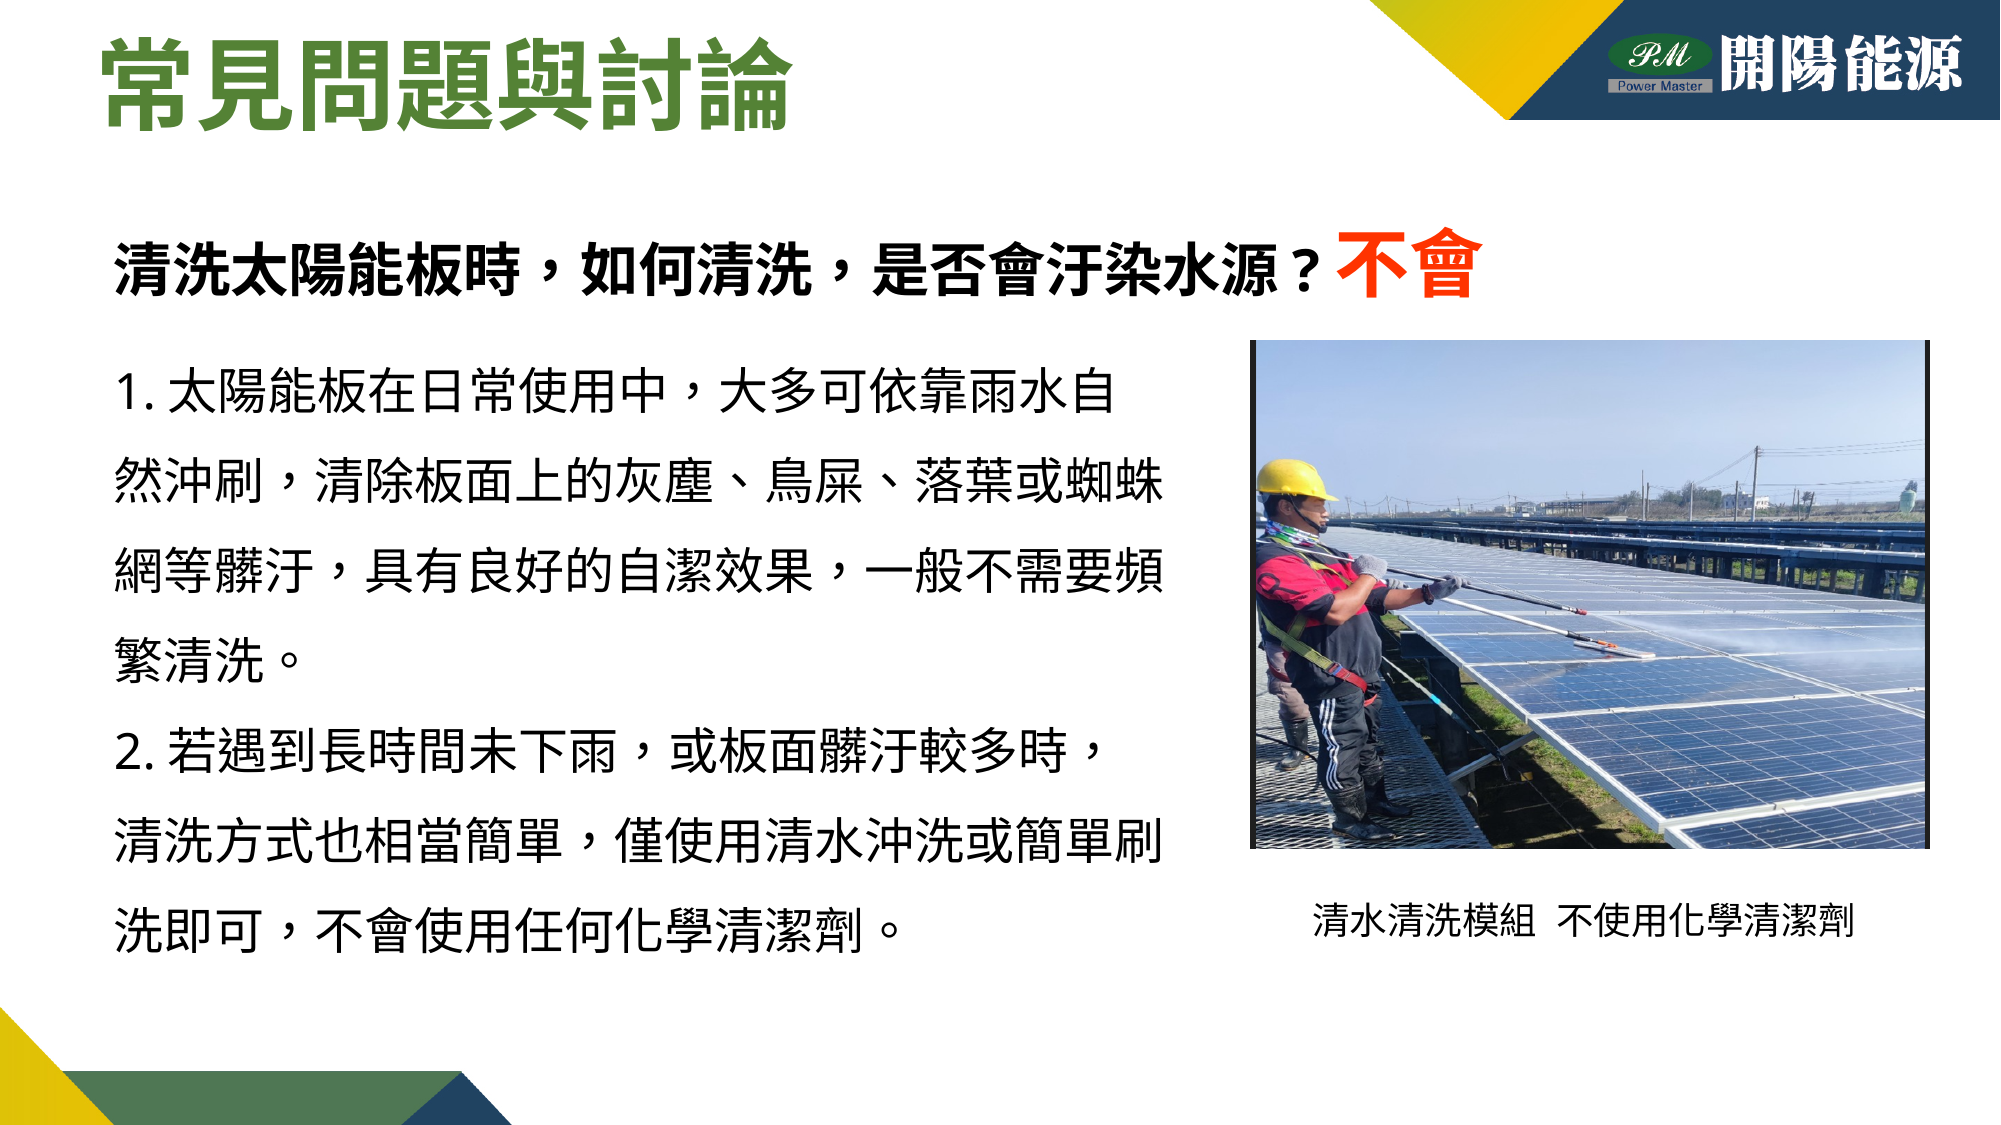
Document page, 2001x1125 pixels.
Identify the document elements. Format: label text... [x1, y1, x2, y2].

text_box 清水清洗模組 不使用化學清潔劑 [1297, 889, 1882, 950]
text_box 常見問題與討論 [0, 22, 1000, 142]
text_box 1.太陽能板在日常使用中，大多可依靠雨水自然沖刷，清除板面上的灰塵、鳥屎、落葉或蜘蛛網等髒汙，具有良好的自潔效果，一般不需要頻繁清洗。 2.若遇到長時間未下雨，或板面髒汙較多時，清洗方式也相當簡單，僅使用清水沖洗或簡單刷洗即可，不會使用任何化學清潔劑。 [99, 321, 1180, 967]
text_box 清洗太陽能板時，如何清洗，是否會汙染水源?不會 [99, 164, 1878, 315]
picture [0, 0, 2000, 1125]
